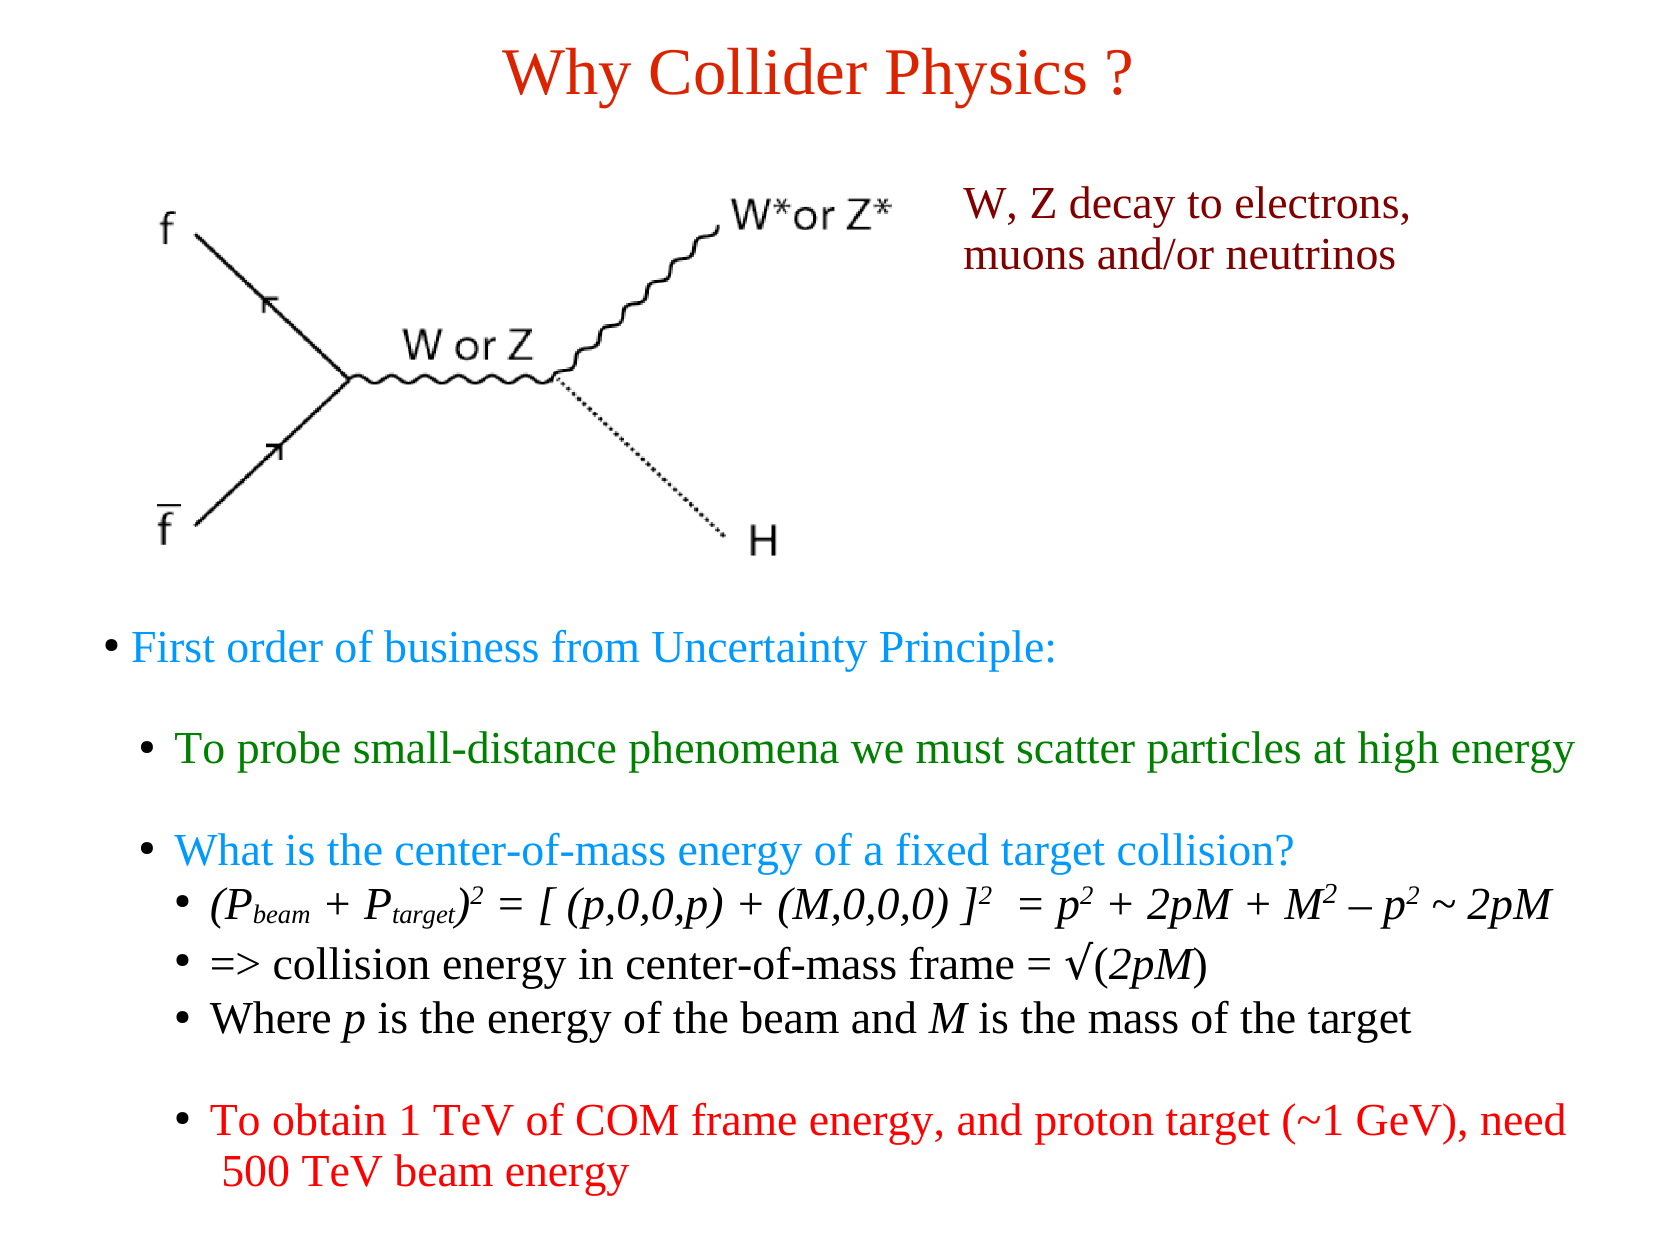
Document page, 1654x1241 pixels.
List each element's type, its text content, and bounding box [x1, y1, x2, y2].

picture [128, 158, 902, 567]
title Why Collider Physics ? [121, 2, 1534, 142]
text_box First order of business from Uncertainty Principle: To probe small-distance phenomena we must scatter particles at high energy What is the center-of-mass energy of a fixed target collision? (Pbeam + Ptarget)2 = [ (p,0,0,p) + (M,0,0,0) ]2 = p2 + 2pM + M2 – p2 ~ 2pM => collision energy in center-of-mass frame = √(2pM) Where p is the energy of the beam and M is the mass of the target To obtain 1 TeV of COM frame energy, and proton target (~1 GeV), need 500 TeV beam energy [103, 621, 1573, 1241]
text_box W, Z decay to electrons, muons and/or neutrinos [963, 177, 1425, 289]
